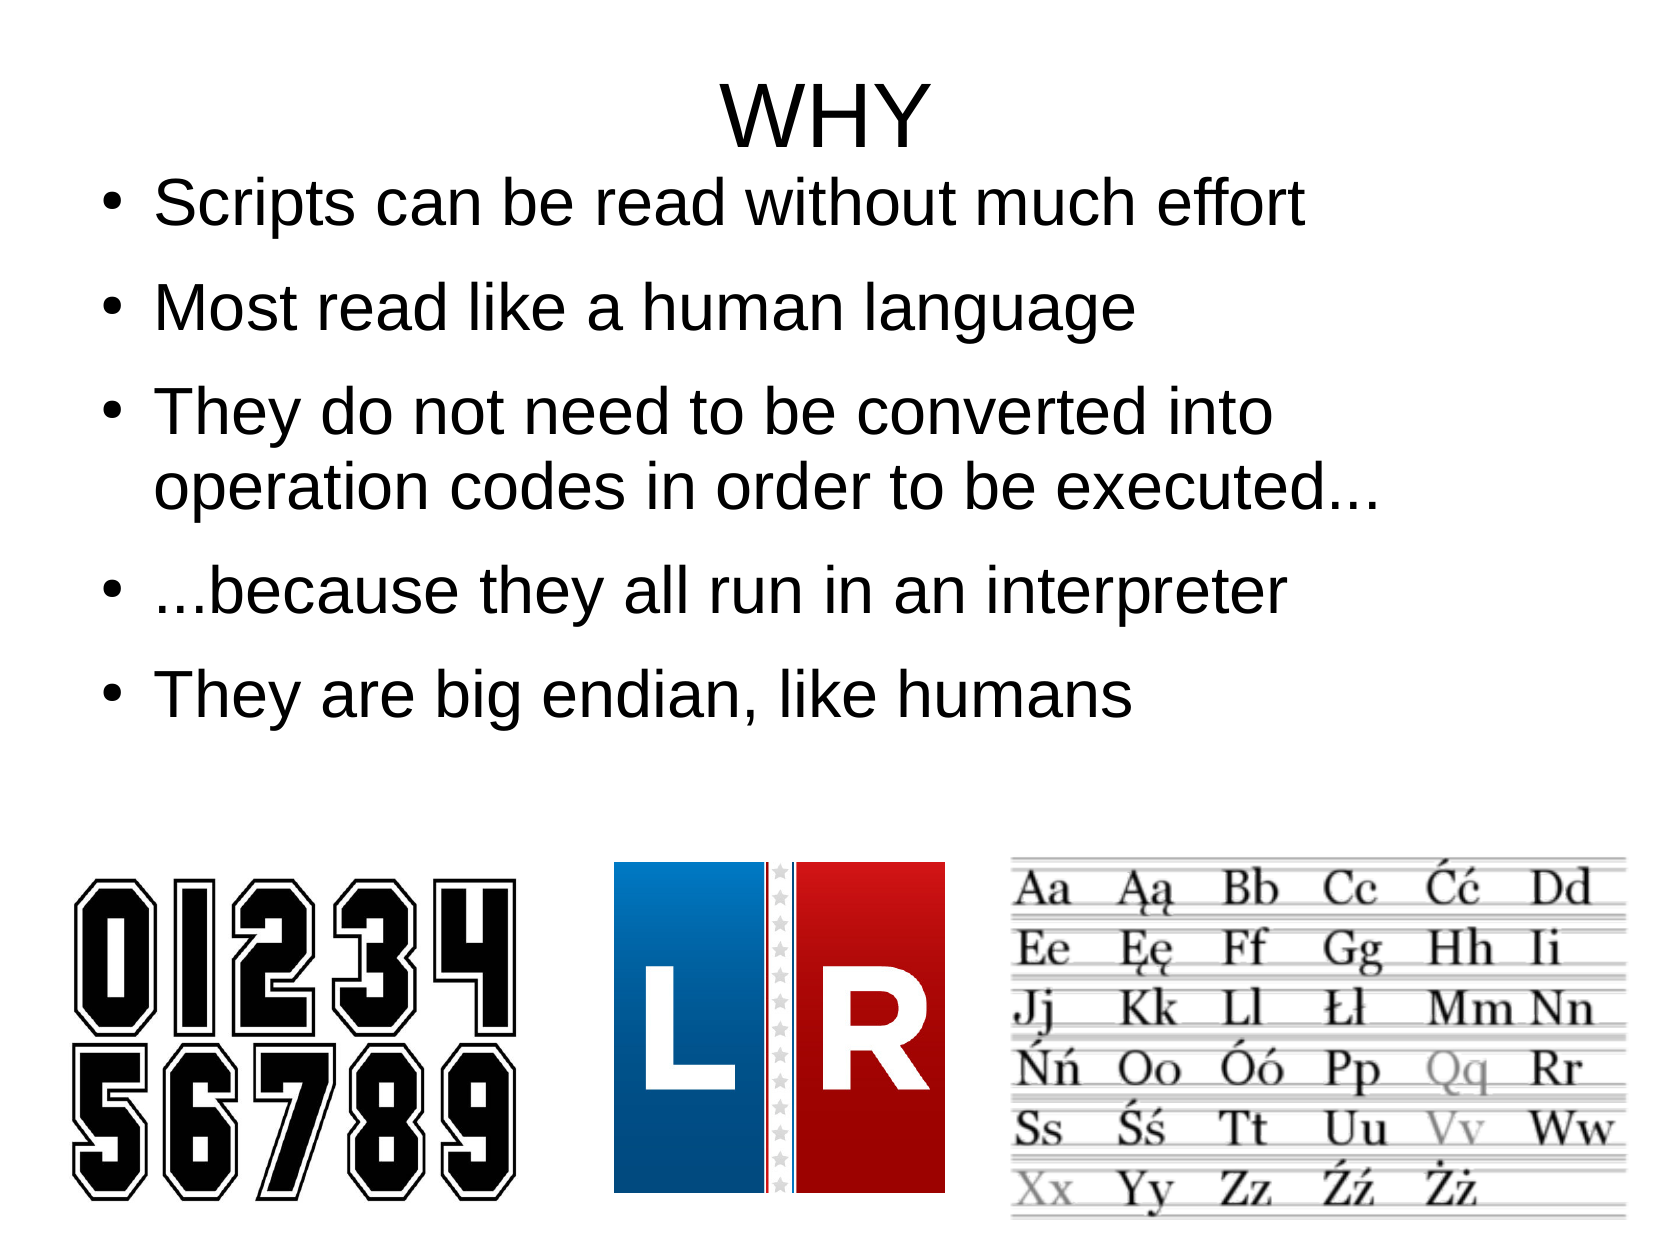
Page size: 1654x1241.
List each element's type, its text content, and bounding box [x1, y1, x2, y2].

list Scripts can be read without much effort Most read like a human language They do not need to be converted into operation codes in order to be executed... ...because they all run in an interpreter They are big endian, like humans [82, 165, 1571, 885]
picture [1007, 850, 1633, 1226]
title WHY [82, 11, 1571, 165]
picture [614, 862, 945, 1193]
picture [59, 873, 528, 1205]
